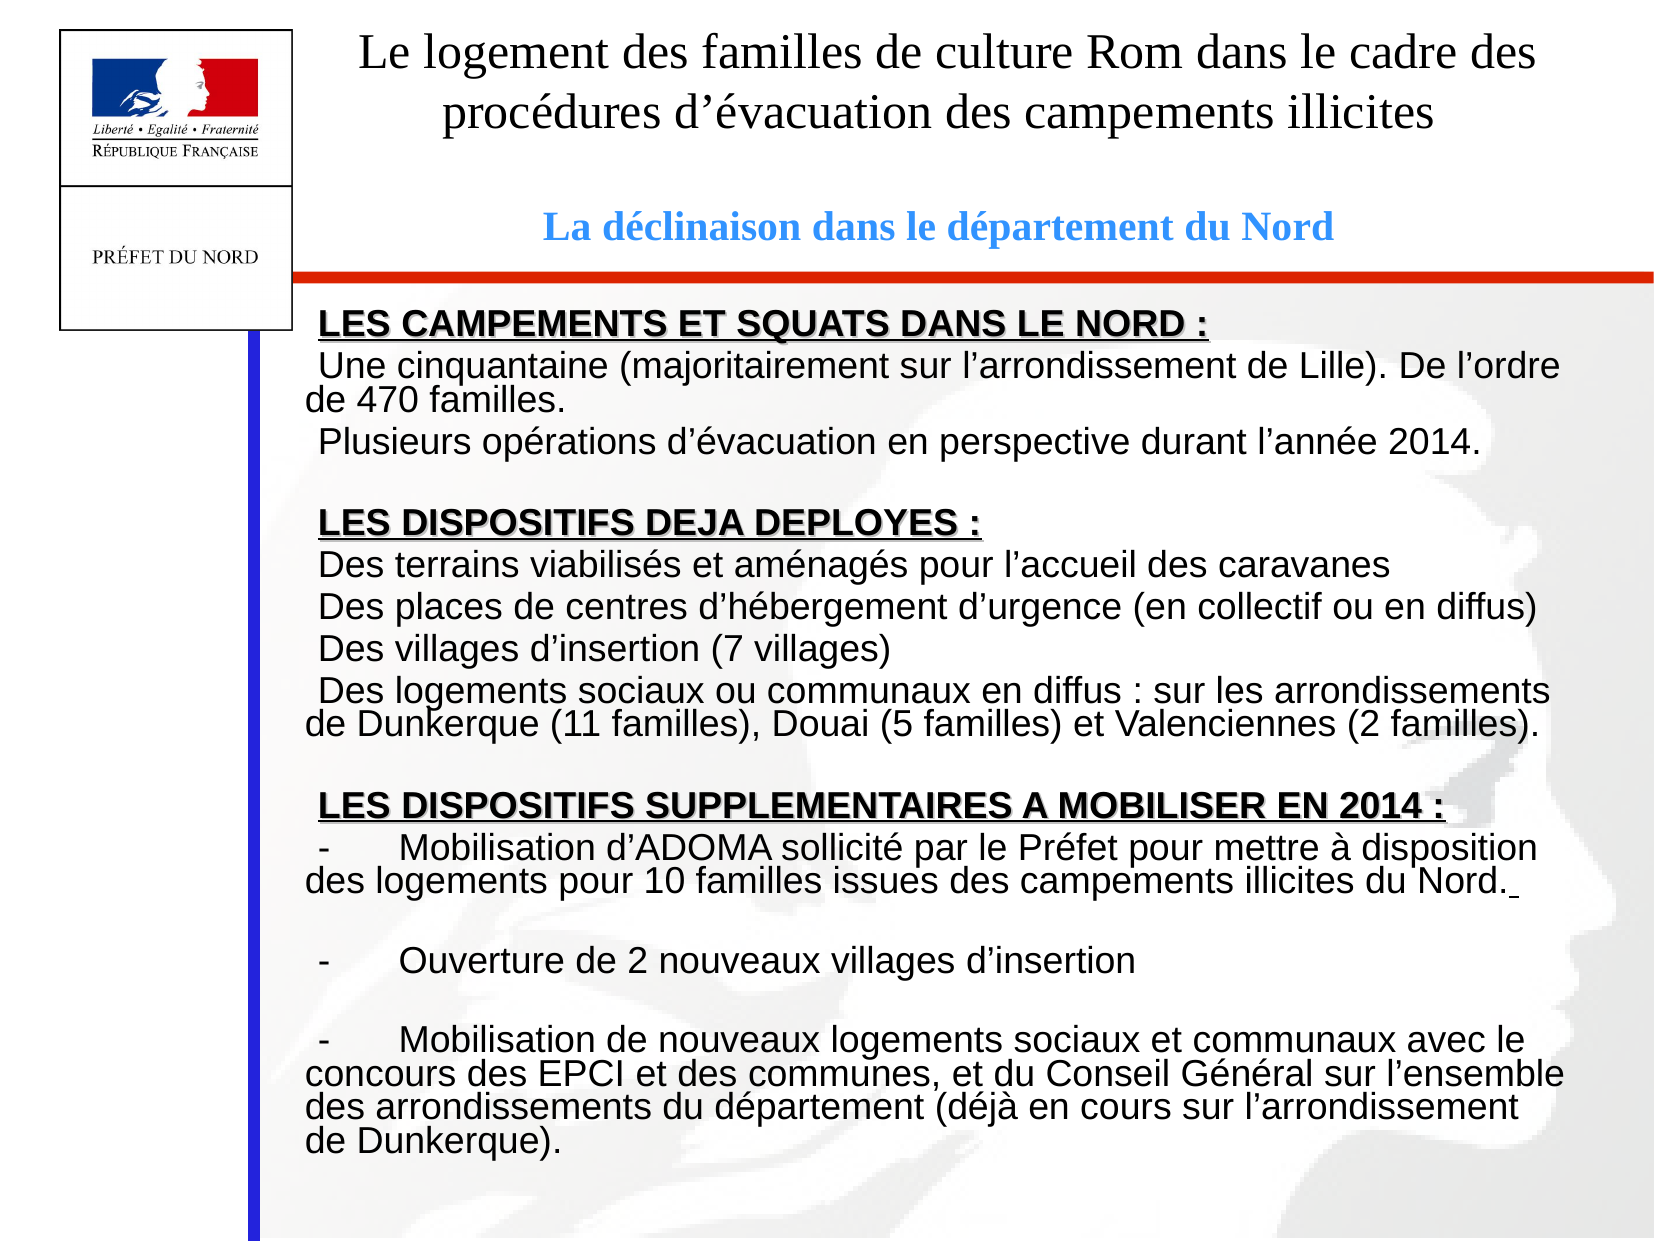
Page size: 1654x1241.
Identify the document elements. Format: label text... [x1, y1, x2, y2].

picture [59, 29, 293, 331]
subtitle LES CAMPEMENTS ET SQUATS DANS LE NORD : Une cinquantaine (majoritairement sur l’arrondissement de Lille). De l’ordre de 470 familles. Plusieurs opérations d’évacuation en perspective durant l’année 2014. LES DISPOSITIFS DEJA DEPLOYES : Des terrains viabilisés et aménagés pour l’accueil des caravanes Des places de centres d’hébergement d’urgence (en collectif ou en diffus) Des villages d’insertion (7 villages) Des logements sociaux ou communaux en diffus : sur les arrondissements de Dunkerque (11 familles), Douai (5 familles) et Valenciennes (2 familles). LES DISPOSITIFS SUPPLEMENTAIRES A MOBILISER EN 2014 : - Mobilisation d’ADOMA sollicité par le Préfet pour mettre à disposition des logements pour 10 familles issues des campements illicites du Nord. - Ouverture de 2 nouveaux villages d’insertion - Mobilisation de nouveaux logements sociaux et communaux avec le concours des EPCI et des communes, et du Conseil Général sur l’ensemble des arrondissements du département (déjà en cours sur l’arrondissement de Dunkerque). [304, 303, 1571, 1207]
title Le logement des familles de culture Rom dans le cadre des procédures d’évacuation des campements illicites La déclinaison dans le département du Nord [307, 11, 1571, 257]
